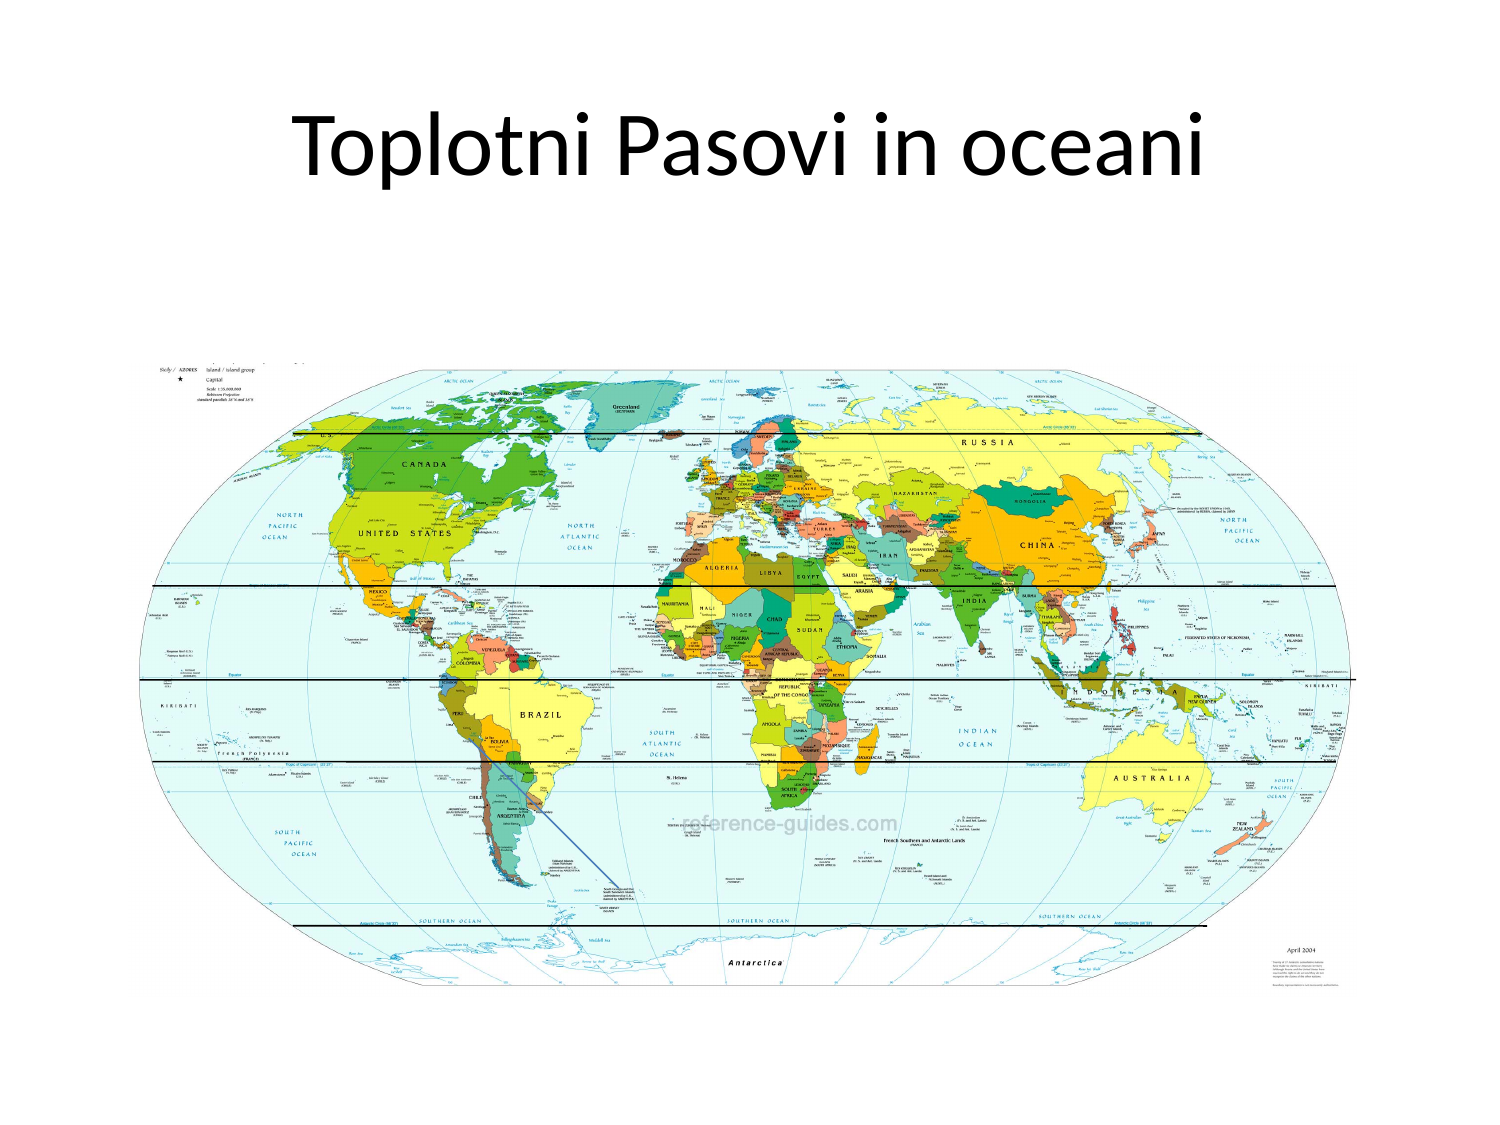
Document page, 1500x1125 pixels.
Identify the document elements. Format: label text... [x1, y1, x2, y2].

picture [128, 363, 1357, 997]
title Toplotni Pasovi in oceani [75, 45, 1425, 233]
